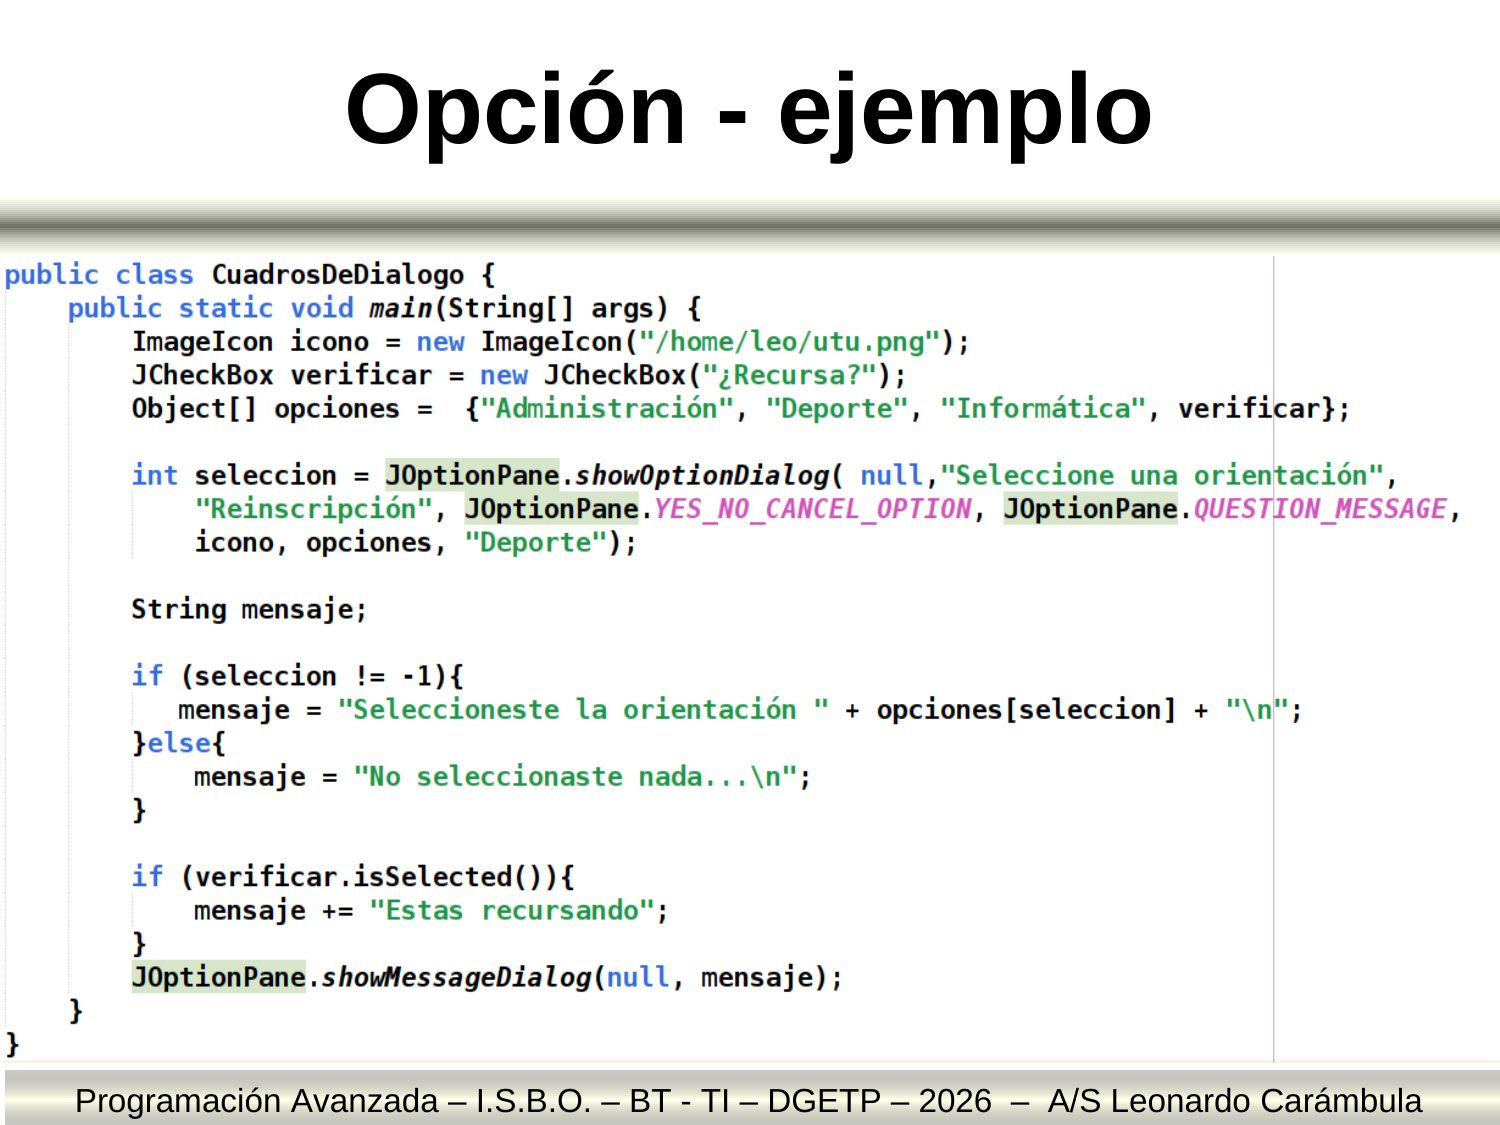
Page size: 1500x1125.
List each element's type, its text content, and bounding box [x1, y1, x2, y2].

picture [0, 256, 1500, 1063]
title Opción - ejemplo [0, 9, 1500, 198]
